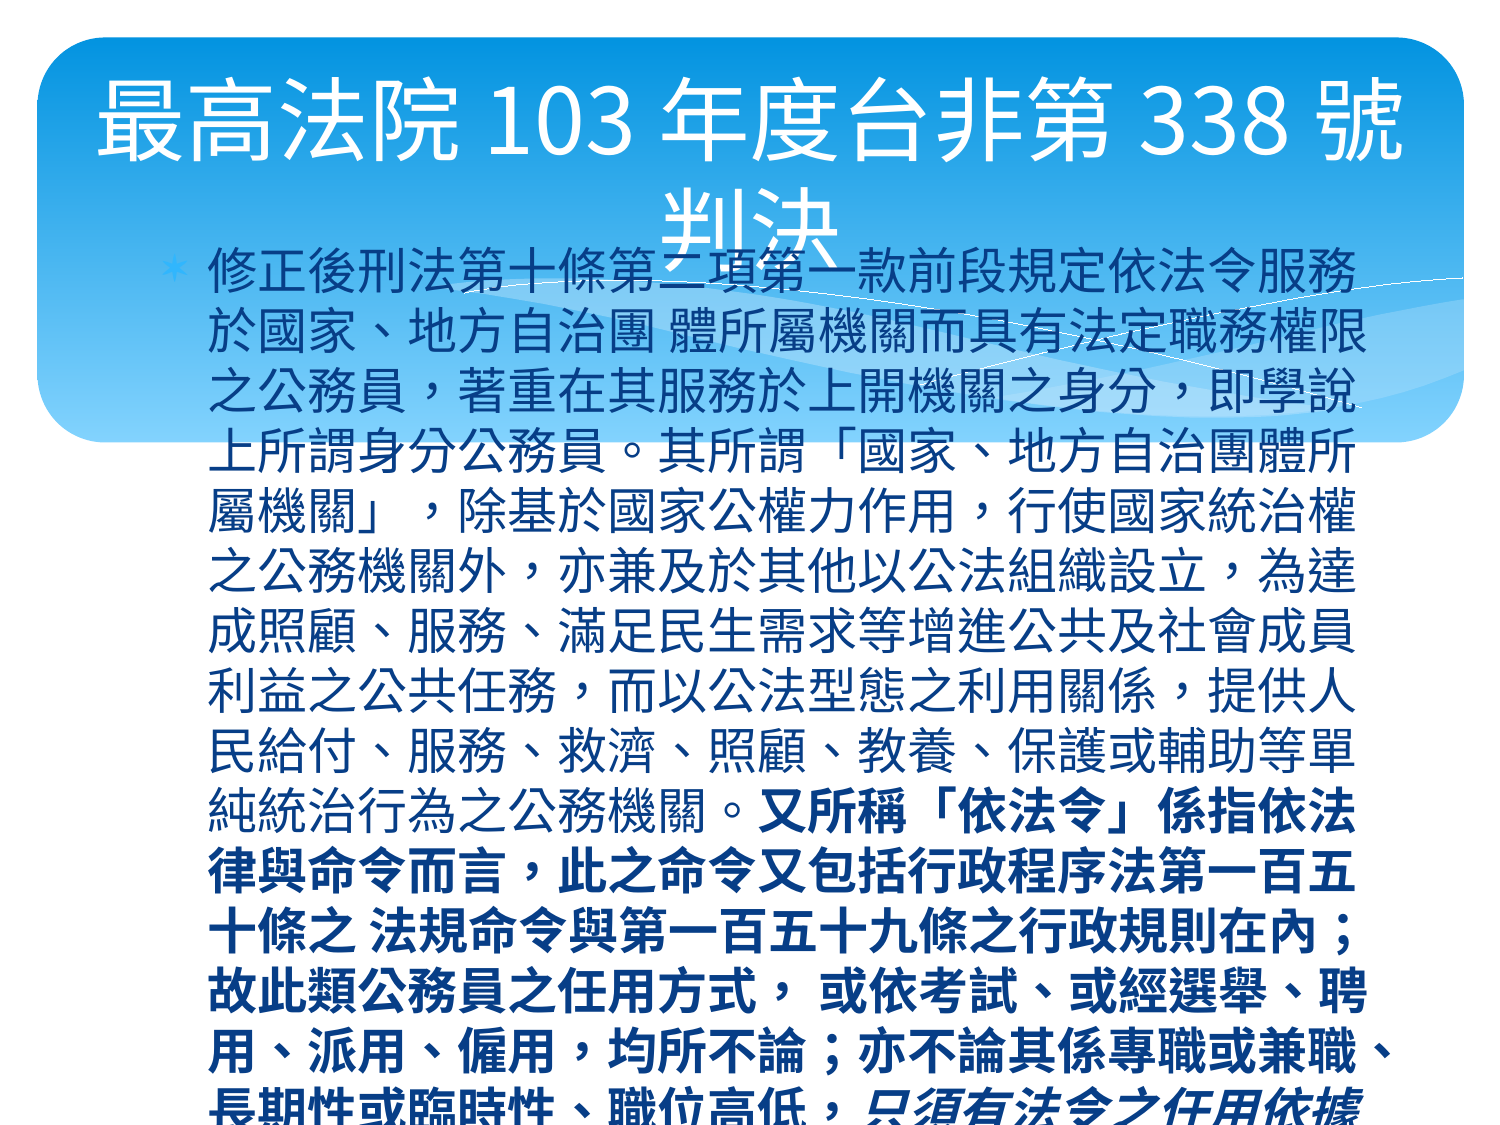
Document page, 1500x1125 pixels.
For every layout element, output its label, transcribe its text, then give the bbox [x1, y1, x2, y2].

title 最高法院103年度台非第338號判決 [75, 55, 1425, 261]
list 修正後刑法第十條第二項第一款前段規定依法令服務於國家、地方自治團 體所屬機關而具有法定職務權限之公務員，著重在其服務於上開機關之身分，即學說上所謂身分公務員。其所謂「國家、地方自治團體所屬機關」，除基於國家公權力作用，行使國家統治權之公務機關外，亦兼及於其他以公法組織設立，為達成照顧、服務、滿足民生需求等增進公共及社會成員利益之公共任務，而以公法型態之利用關係，提供人民給付、服務、救濟、照顧、教養、保護或輔助等單純統治行為之公務機關。又所稱「依法令」係指依法律與命令而言，此之命令又包括行政程序法第一百五十條之 法規命令與第一百五十九條之行政規則在內；故此類公務員之任用方式， 或依考試、或經選舉、聘用、派用、僱用，均所不論；亦不論其係專職或兼職、長期性或臨時性、職位高低，只須有法令之任用依據即可。至所謂 「法定」職務權限，自亦包含依法律與以行政命令所定之職務在內。依法律者，如組織條例、組織通則；以行政命令者，如組織規程、處務規程、業務管理規則、機關其他之內部行政規章等固無庸論，即機關長官基於內部事務分配而為之職務命令，亦屬之。再者，凡為公務員在其職務範圍內 所應為或得為之事務均為其「法定職務權限」，並不以涉及公權力行使之事項為限，即無關公權力之公行政作用及其他私經濟行為，亦均包括在內 。至機關內部單純提供機械性、肉體性勞務之人員，如清潔工、保全員、 水電維修技工，因僅從事間接性、附屬性之輔助行為，而不具有對外直接履行公共行政任務之功能，縱依法令服務於上開機關而具有法定職務，則非本條款所稱之身分公務員。 (身分公務員) [147, 231, 1421, 982]
